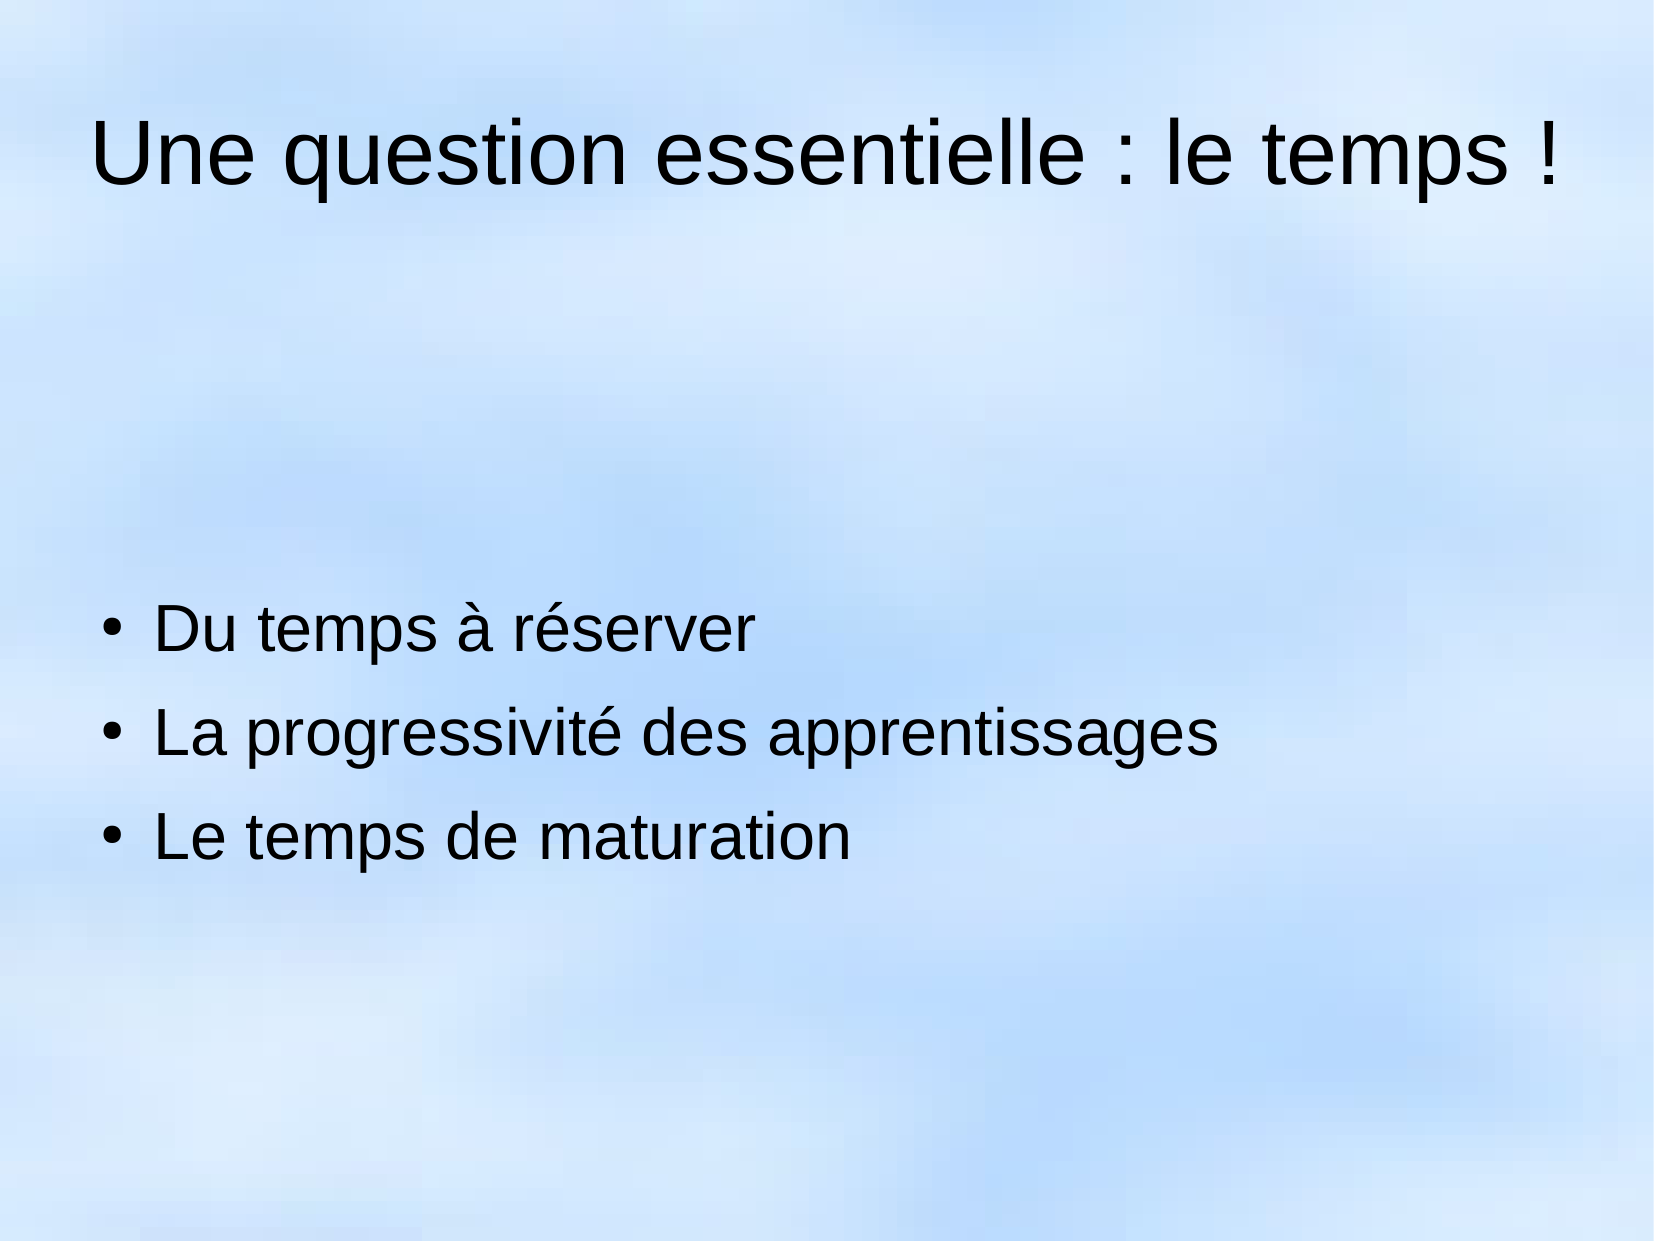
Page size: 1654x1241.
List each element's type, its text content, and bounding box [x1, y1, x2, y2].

picture [0, 0, 1654, 1241]
title Une question essentielle : le temps ! [82, 49, 1571, 257]
list Du temps à réserver La progressivité des apprentissages Le temps de maturation [82, 590, 1571, 1094]
